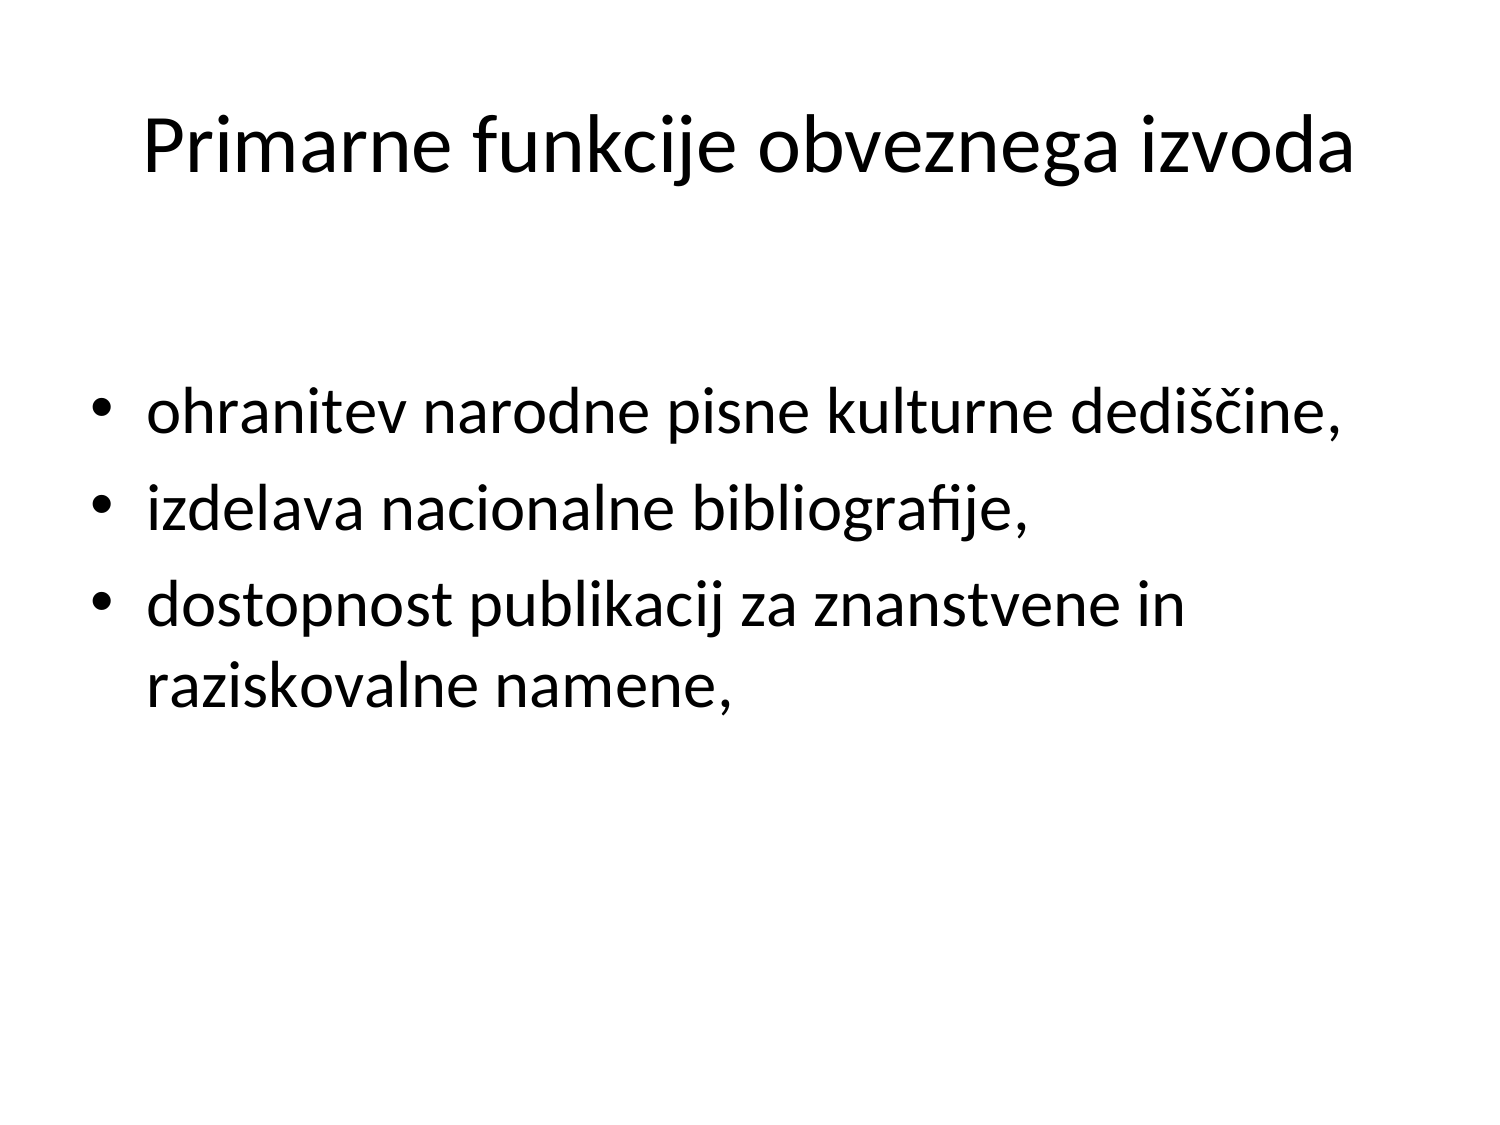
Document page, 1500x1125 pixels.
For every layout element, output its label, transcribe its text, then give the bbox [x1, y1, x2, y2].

title Primarne funkcije obveznega izvoda [75, 31, 1426, 247]
list ohranitev narodne pisne kulturne dediščine, izdelava nacionalne bibliografije, dostopnost publikacij za znanstvene in raziskovalne namene, [75, 262, 1426, 1006]
